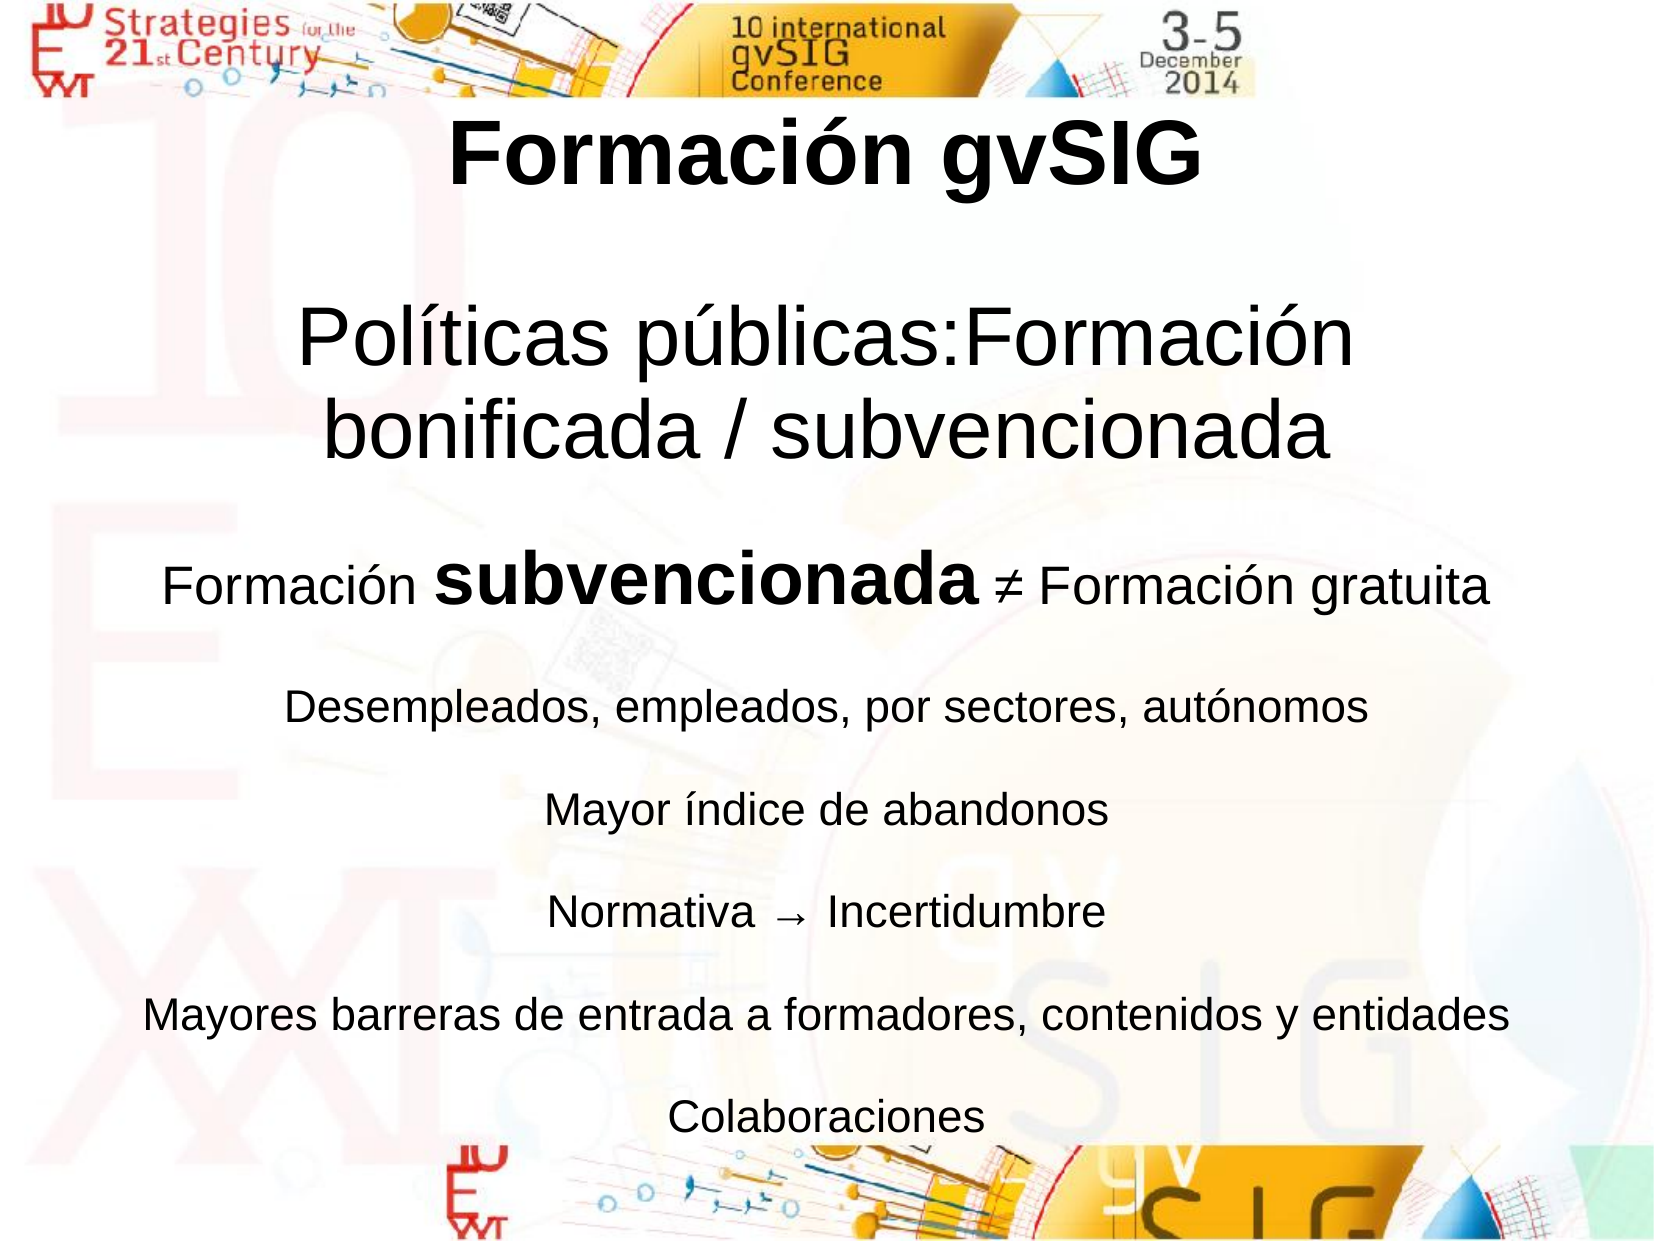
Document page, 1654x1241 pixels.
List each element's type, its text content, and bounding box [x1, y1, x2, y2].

title Formación gvSIG [82, 49, 1571, 257]
picture [0, 0, 1654, 1241]
subtitle Políticas públicas:Formación bonificada / subvencionada Formación subvencionada ≠ Formación gratuita Desempleados, empleados, por sectores, autónomos Mayor índice de abandonos Normativa → Incertidumbre Mayores barreras de entrada a formadores, contenidos y entidades Colaboraciones [82, 290, 1571, 1241]
